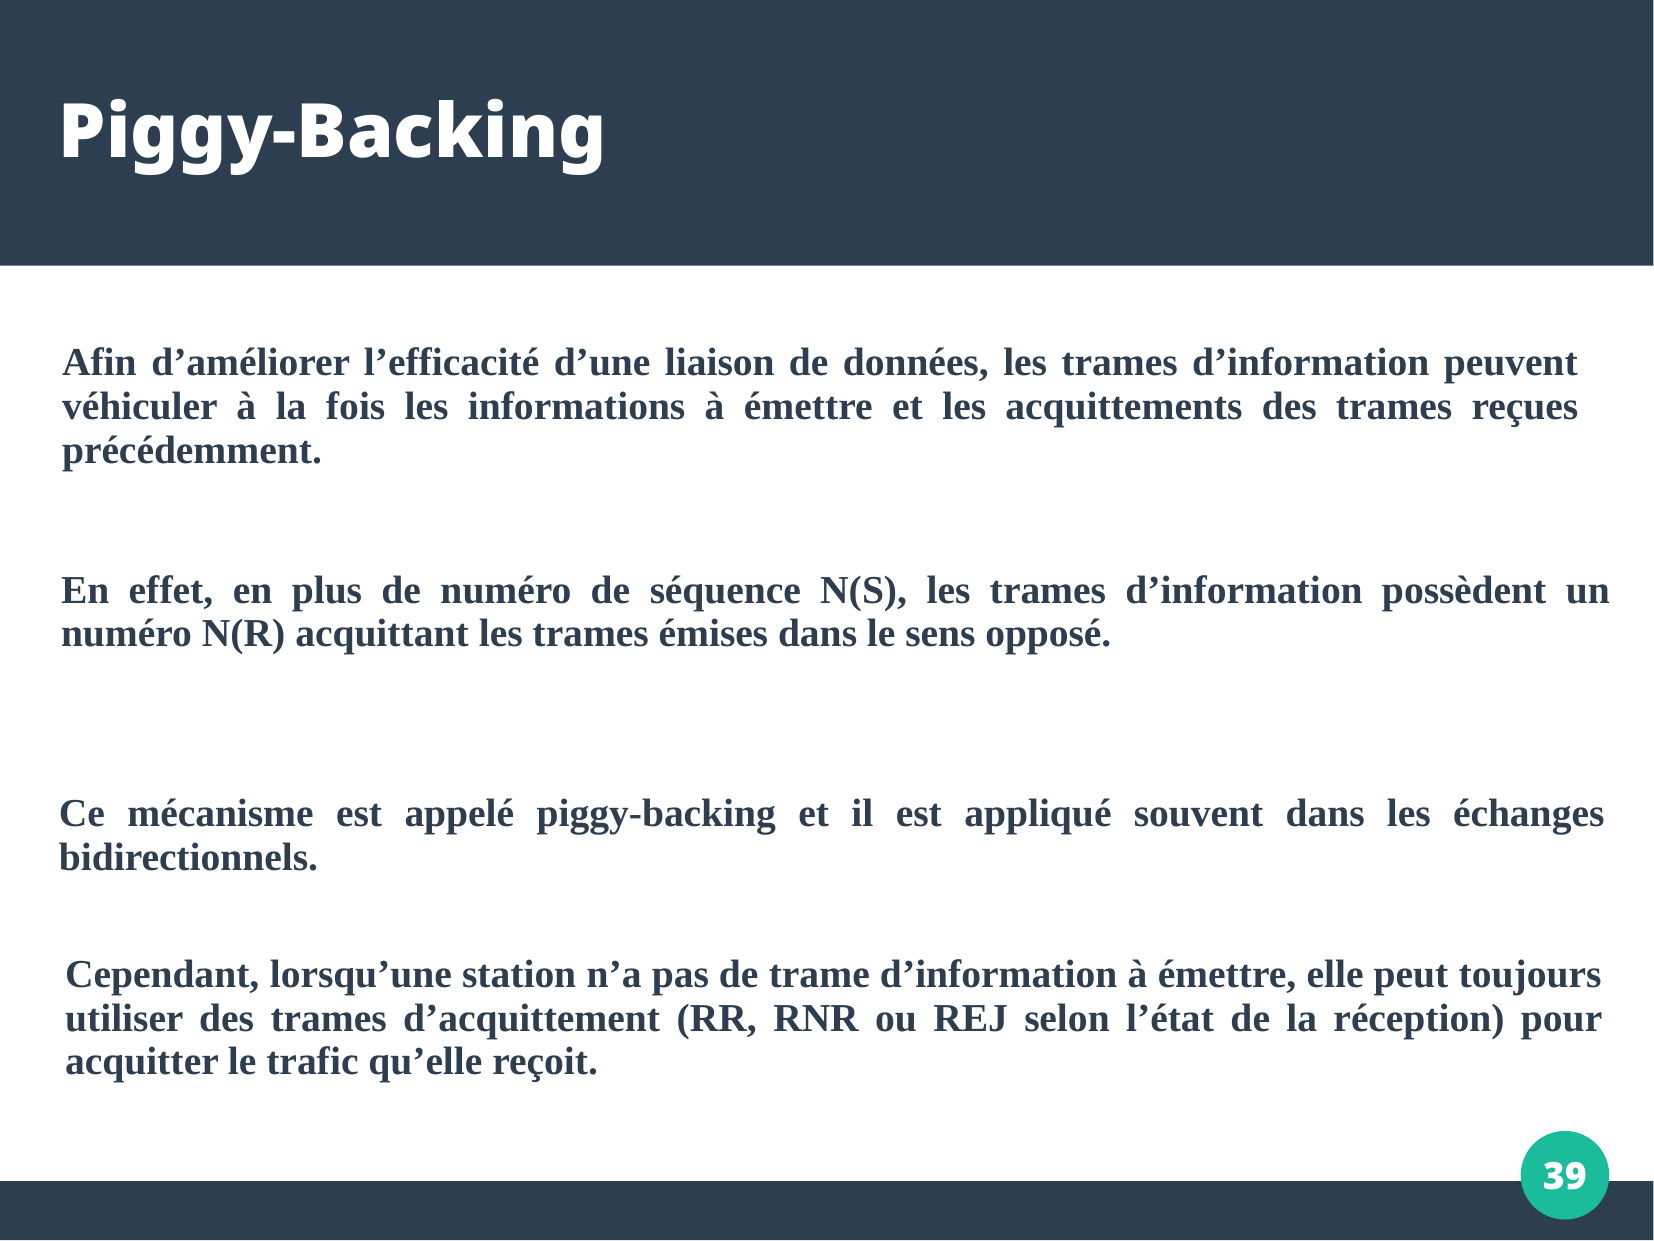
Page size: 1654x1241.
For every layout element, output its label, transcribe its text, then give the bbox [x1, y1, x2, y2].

text_box Afin d’améliorer l’efficacité d’une liaison de données, les trames d’information peuvent véhiculer à la fois les informations à émettre et les acquittements des trames reçues précédemment. [47, 332, 1595, 479]
text_box Ce mécanisme est appelé piggy-backing et il est appliqué souvent dans les échanges bidirectionnels. [59, 791, 1607, 879]
title Piggy-Backing [59, 49, 1595, 207]
text_box En effet, en plus de numéro de séquence N(S), les trames d’information possèdent un numéro N(R) acquittant les trames émises dans le sens opposé. [46, 560, 1627, 750]
text_box Cependant, lorsqu’une station n’a pas de trame d’information à émettre, elle peut toujours utiliser des trames d’acquittement (RR, RNR ou REJ selon l’état de la réception) pour acquitter le trafic qu’elle reçoit. [50, 944, 1619, 1134]
